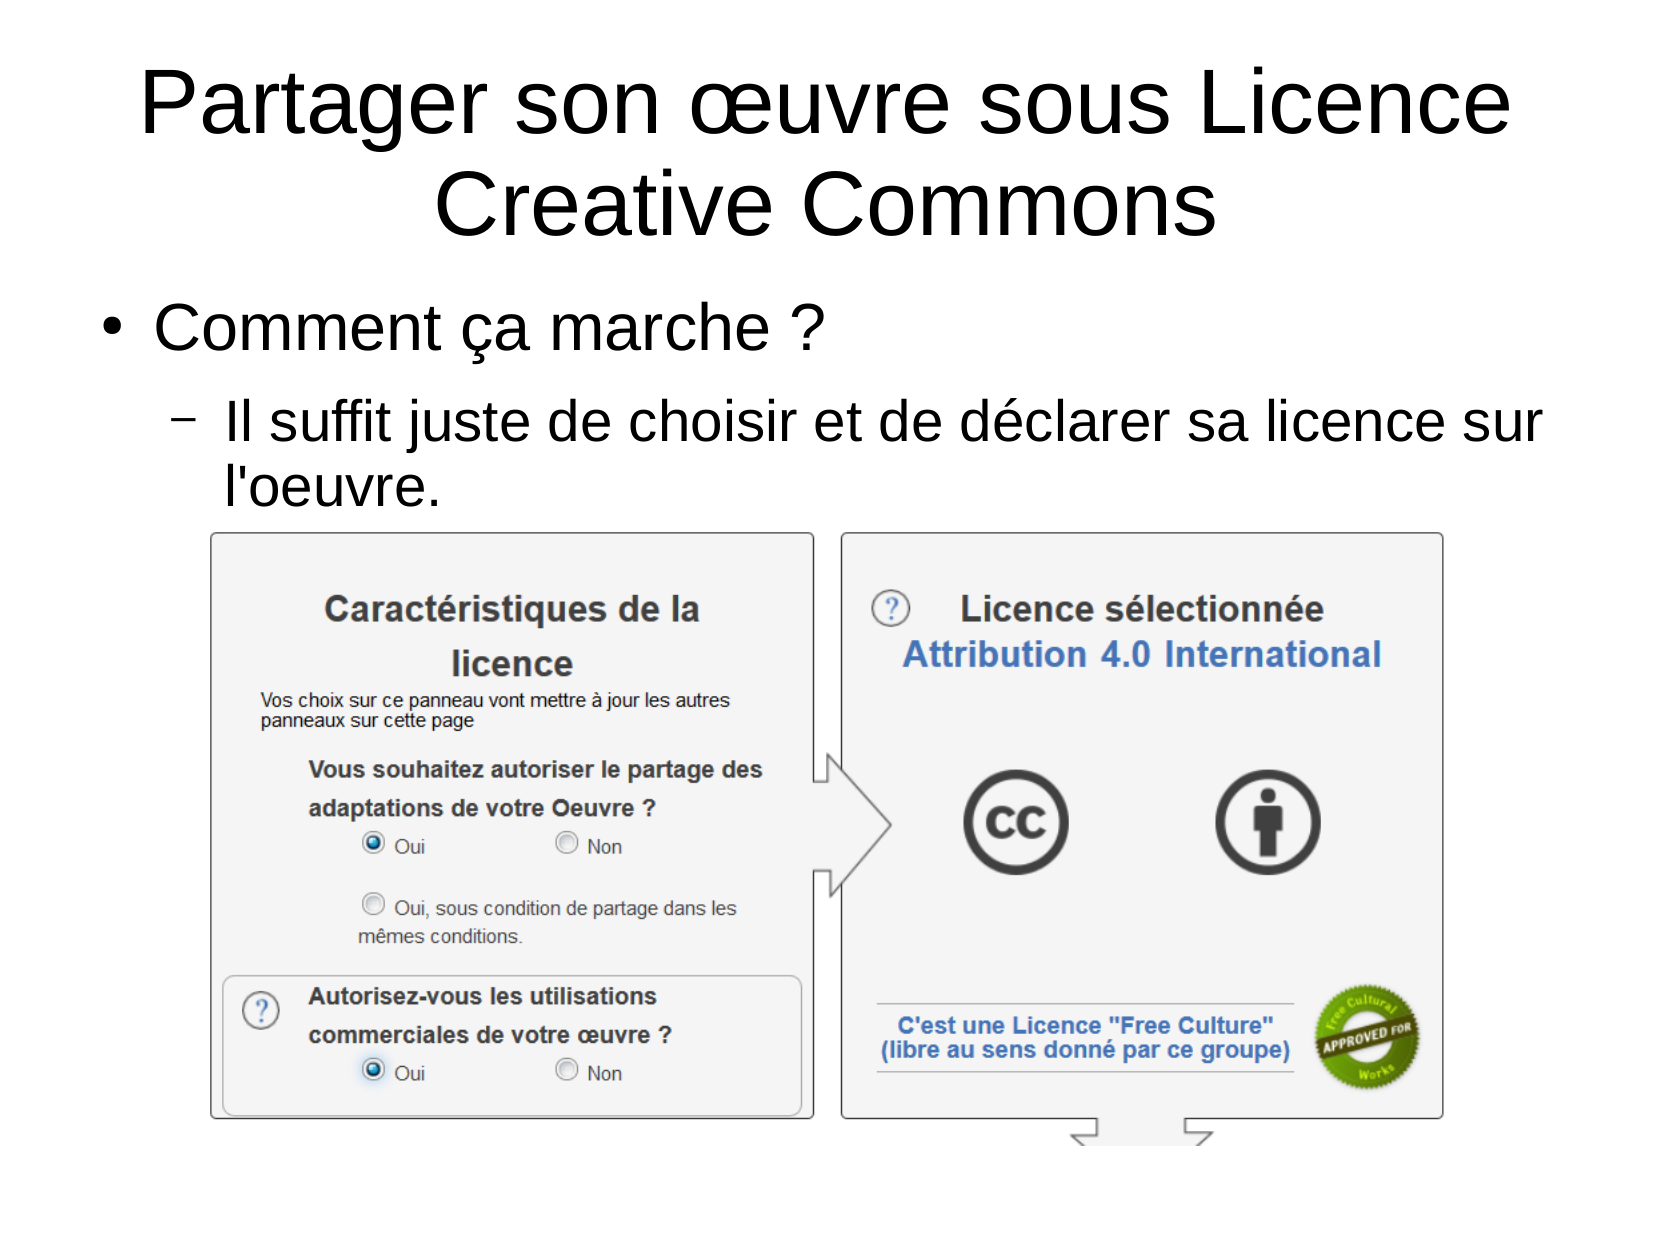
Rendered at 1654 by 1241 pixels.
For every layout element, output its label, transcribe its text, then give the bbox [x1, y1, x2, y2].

picture [209, 531, 1445, 1146]
list Comment ça marche ? Il suffit juste de choisir et de déclarer sa licence sur l'oeuvre. [82, 290, 1571, 634]
title Partager son œuvre sous Licence Creative Commons [82, 49, 1571, 257]
